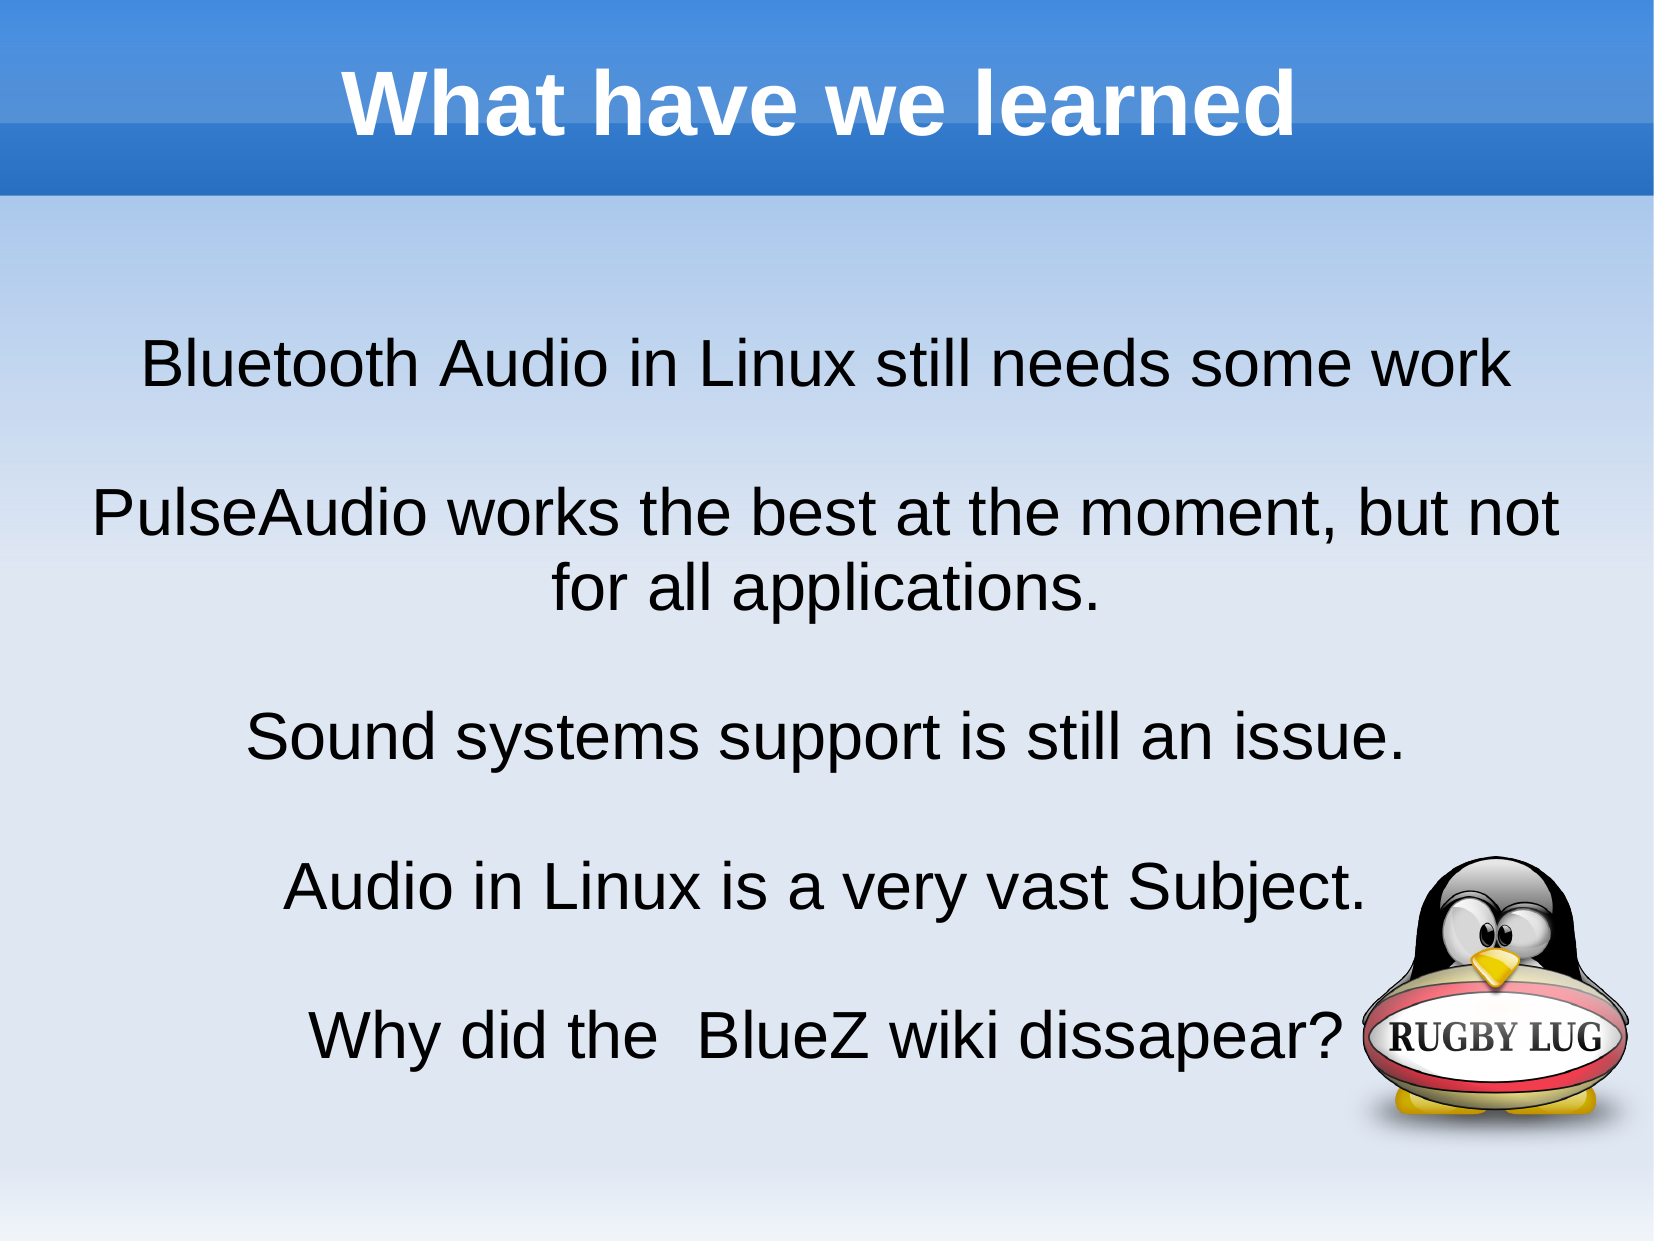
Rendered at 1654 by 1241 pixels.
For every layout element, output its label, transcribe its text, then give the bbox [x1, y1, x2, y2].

title What have we learned [76, 7, 1565, 200]
picture [0, 0, 1654, 1241]
subtitle Bluetooth Audio in Linux still needs some work PulseAudio works the best at the moment, but not for all applications. Sound systems support is still an issue. Audio in Linux is a very vast Subject. Why did the BlueZ wiki dissapear? [82, 297, 1571, 1102]
